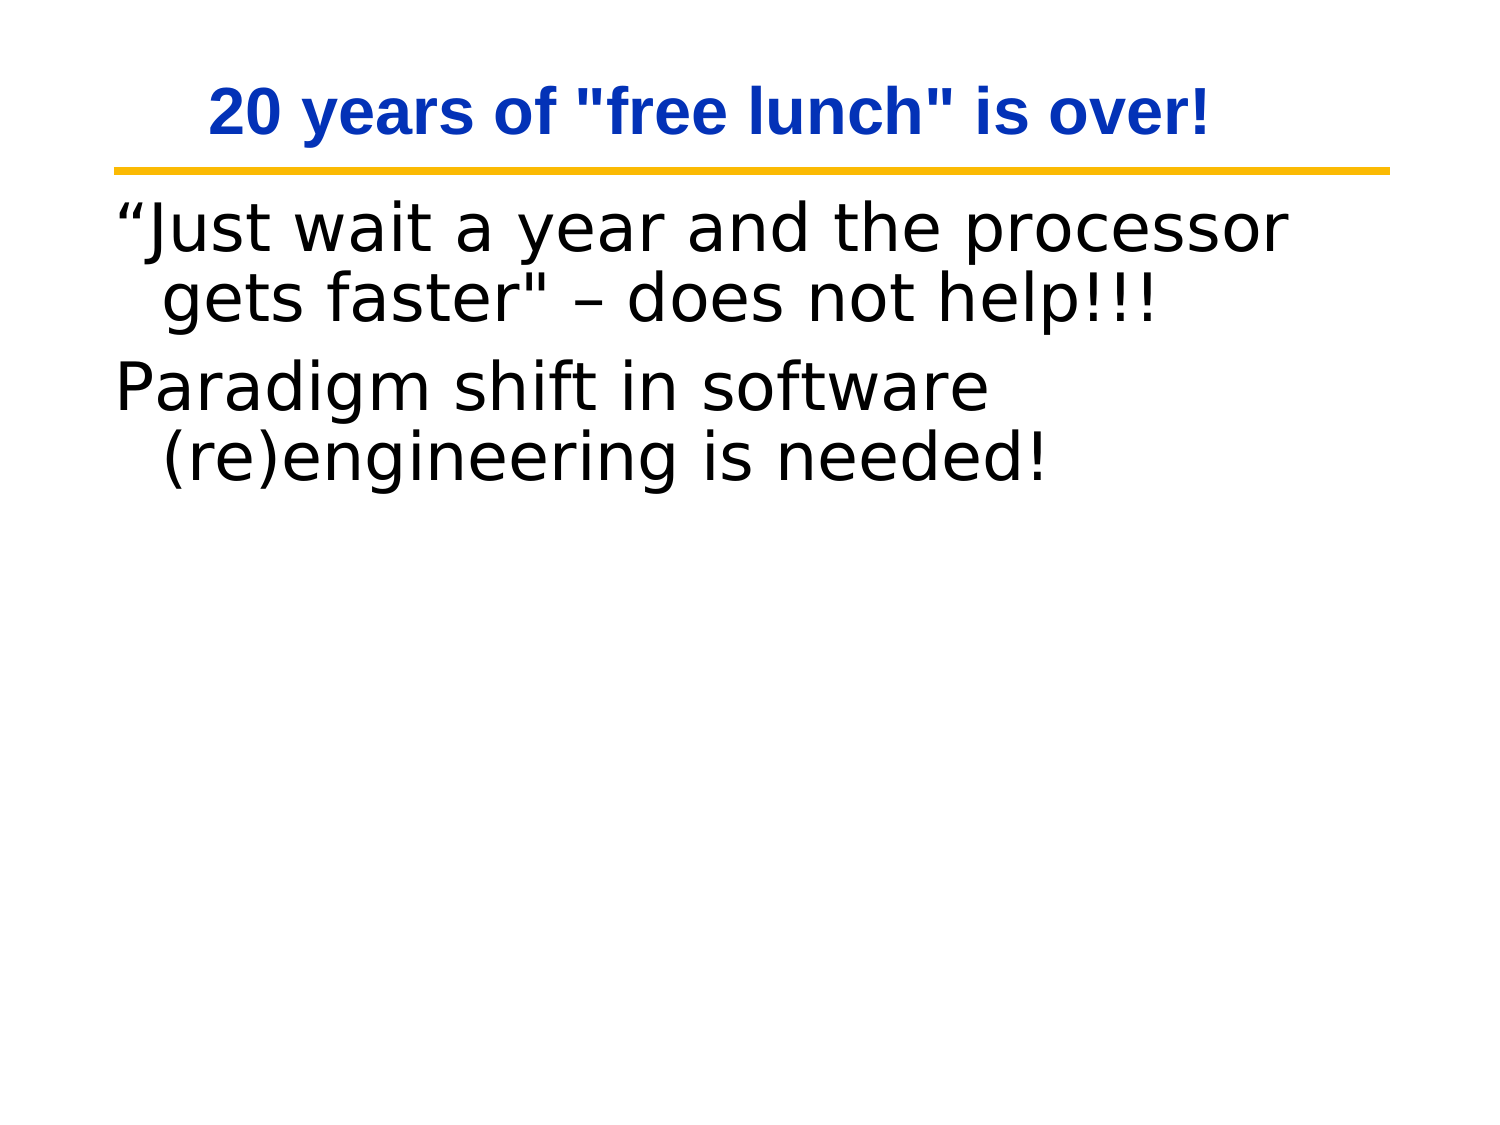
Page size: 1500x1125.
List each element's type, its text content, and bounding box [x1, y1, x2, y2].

title 20 years of "free lunch" is over! [112, 54, 1309, 176]
list “Just wait a year and the processor gets faster" – does not help!!! Paradigm shift in software (re)engineering is needed! [114, 195, 1375, 990]
